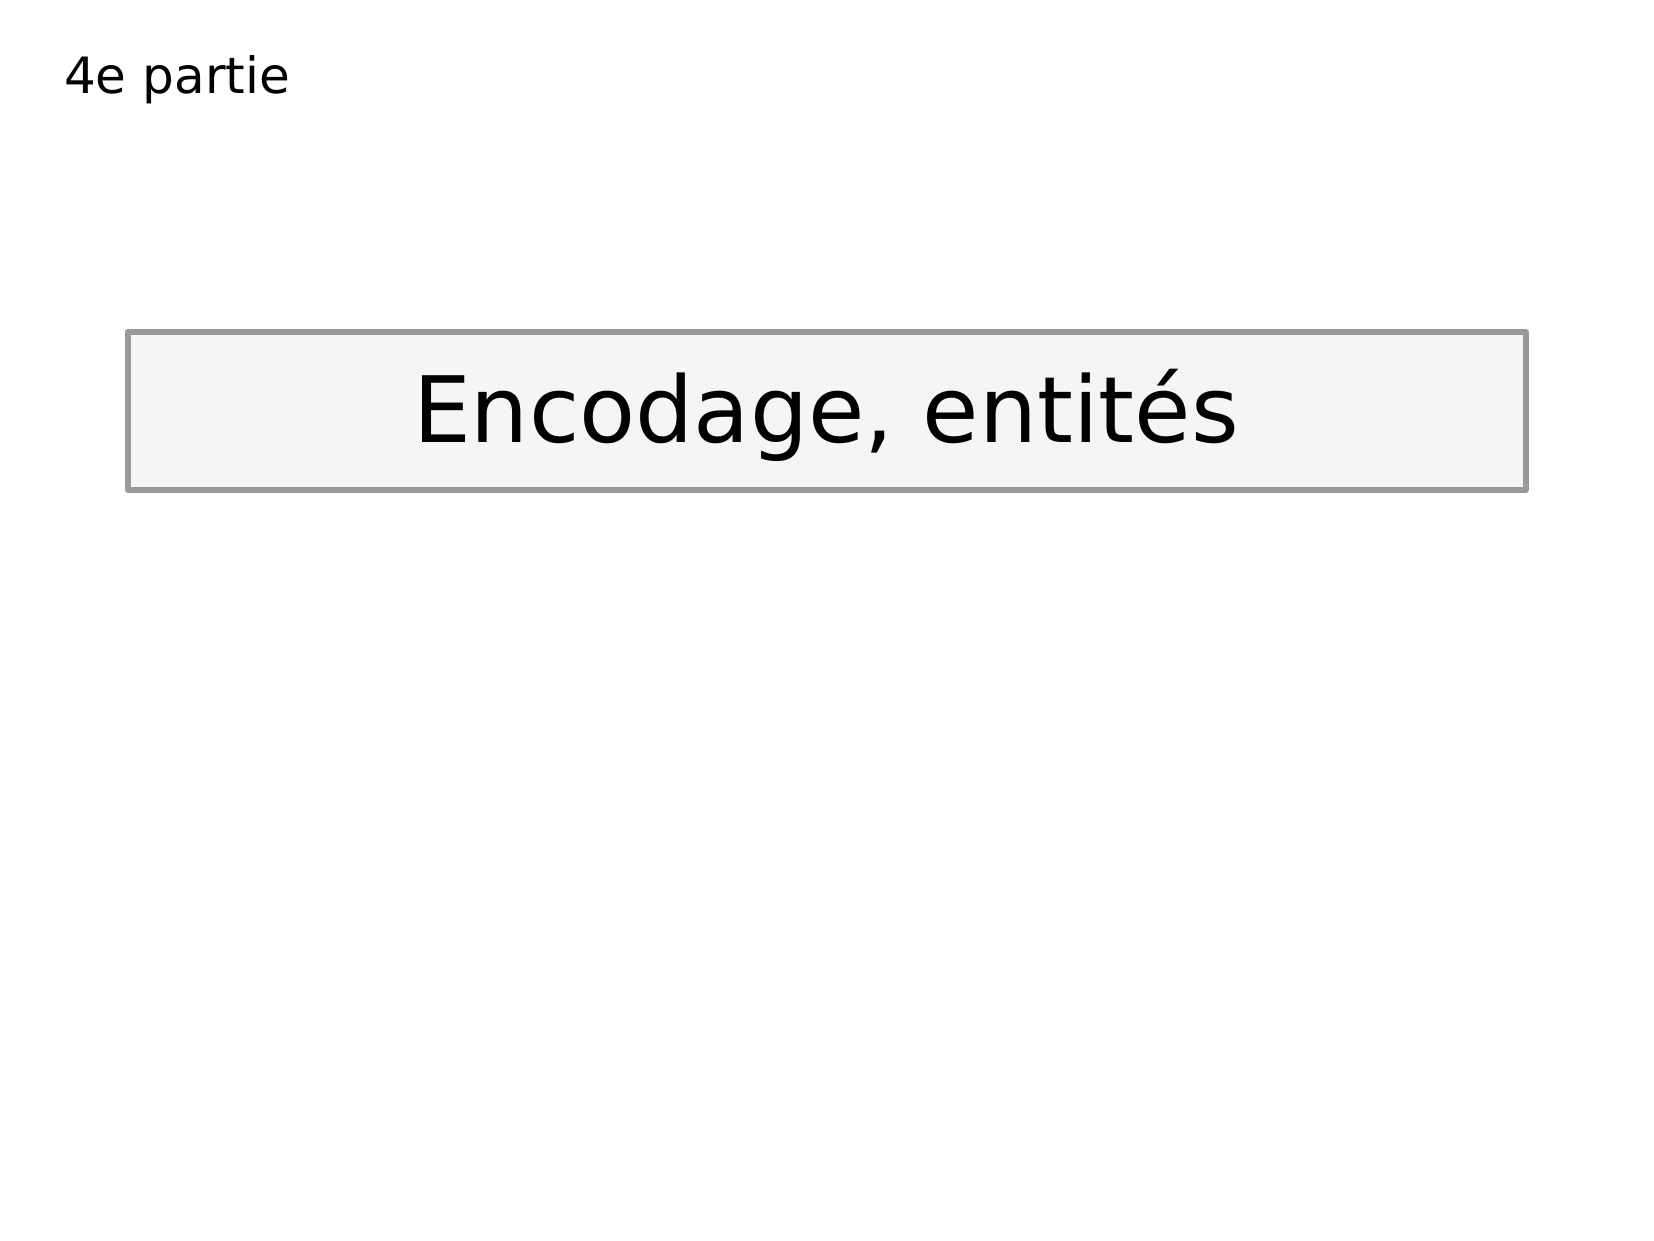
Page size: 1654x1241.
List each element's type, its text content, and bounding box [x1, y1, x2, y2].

text_box [127, 331, 1526, 490]
text_box 4e partie [43, 47, 349, 106]
title Encodage, entités [136, 347, 1518, 473]
